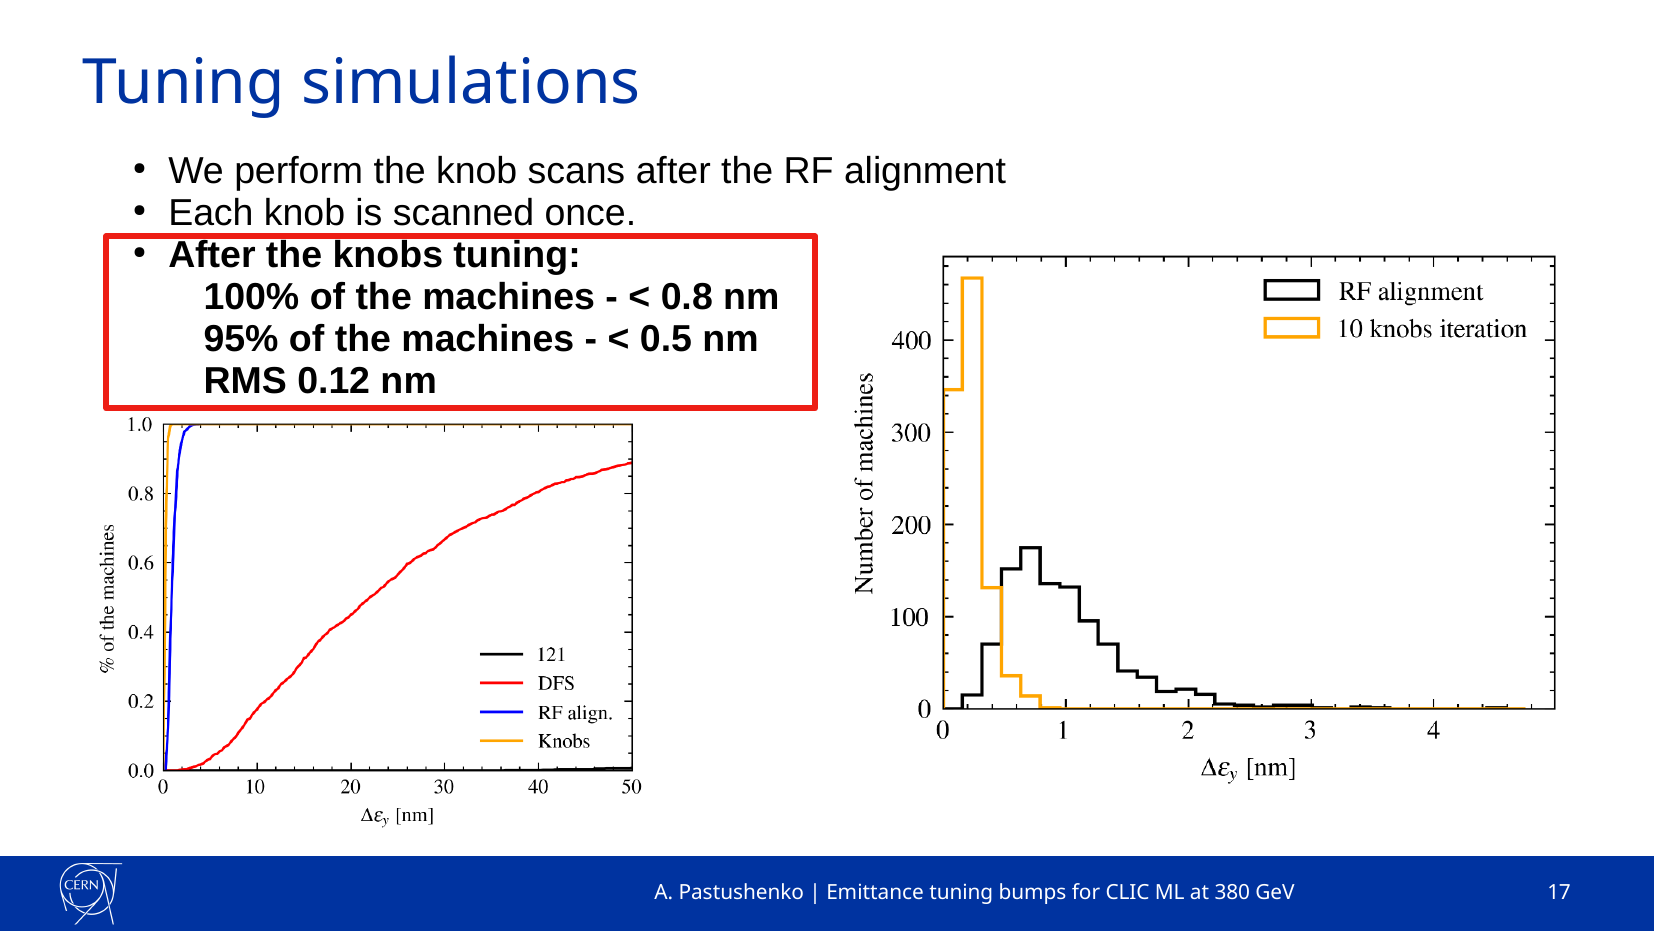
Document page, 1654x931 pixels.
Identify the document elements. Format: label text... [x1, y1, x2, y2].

picture [838, 247, 1570, 792]
picture [56, 859, 127, 928]
text_box We perform the knob scans after the RF alignment Each knob is scanned once. After the knobs tuning: 100% of the machines - < 0.8 nm 95% of the machines - < 0.5 nm RMS 0.12 nm [118, 239, 812, 405]
text_box We perform the knob scans after the RF alignment Each knob is scanned once. After the knobs tuning: 100% of the machines - < 0.8 nm 95% of the machines - < 0.5 nm RMS 0.12 nm [118, 141, 1040, 409]
title Tuning simulations [82, 37, 1571, 193]
picture [82, 408, 662, 836]
